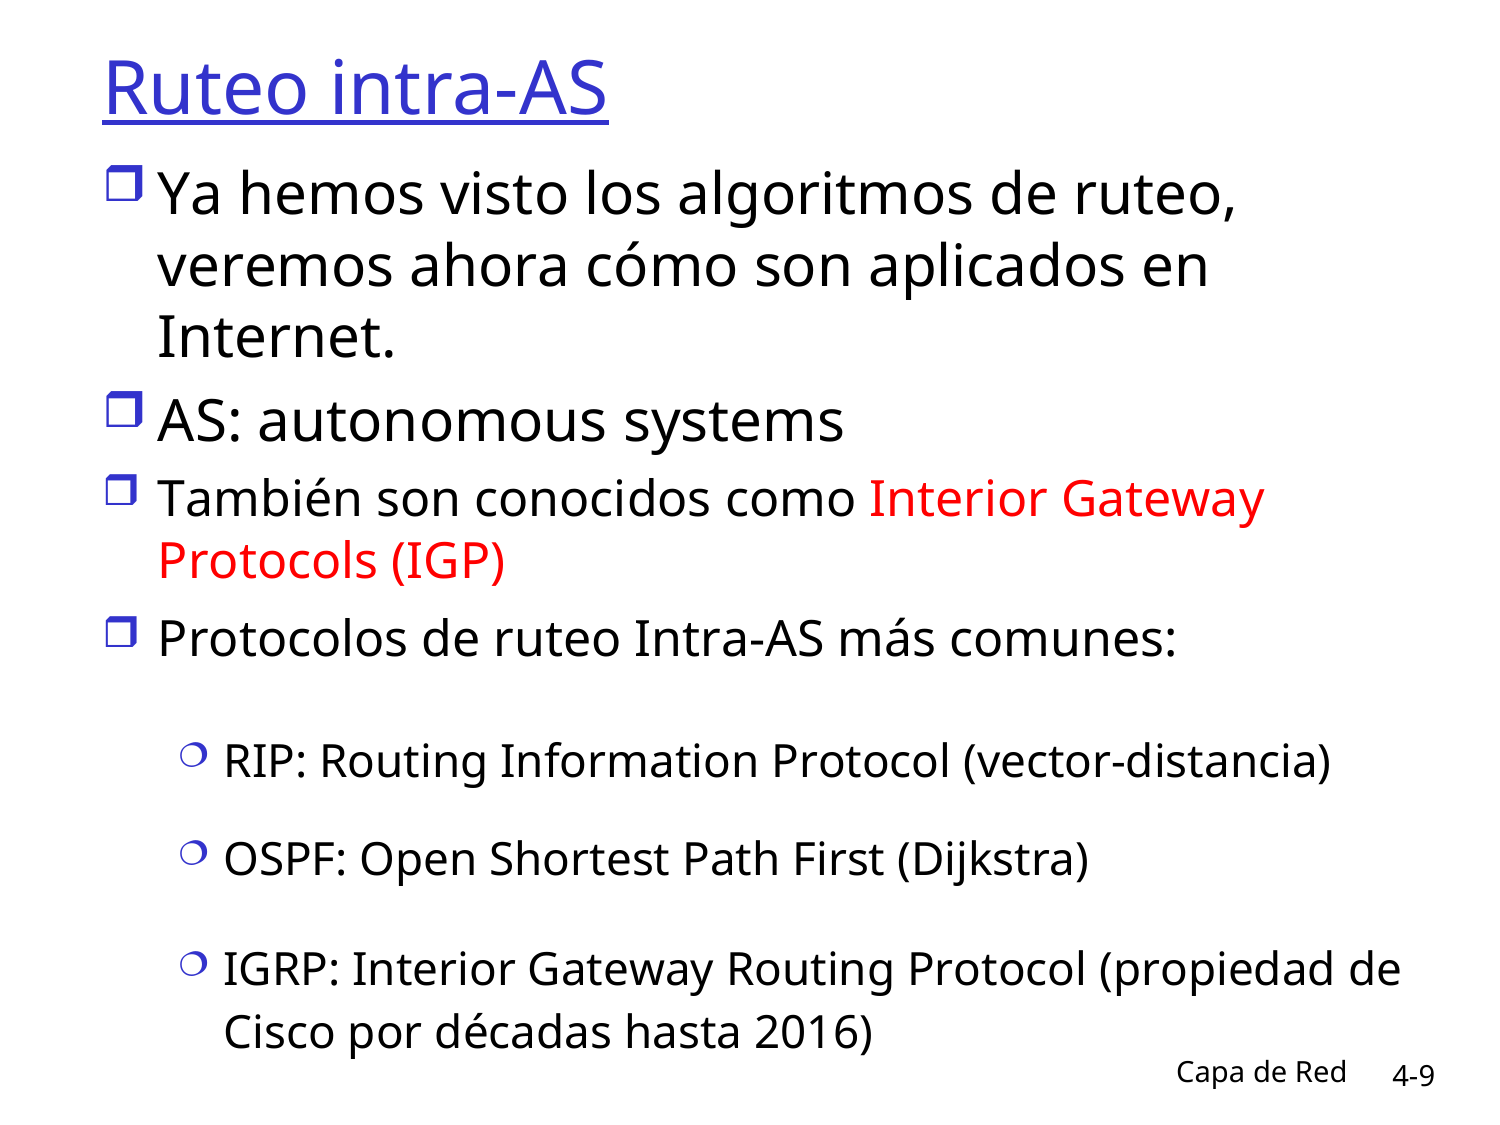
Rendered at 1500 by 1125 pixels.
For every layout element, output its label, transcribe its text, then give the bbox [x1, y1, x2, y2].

list Ya hemos visto los algoritmos de ruteo, veremos ahora cómo son aplicados en Internet. AS: autonomous systems También son conocidos como Interior Gateway Protocols (IGP) Protocolos de ruteo Intra-AS más comunes: RIP: Routing Information Protocol (vector-distancia) OSPF: Open Shortest Path First (Dijkstra) IGRP: Interior Gateway Routing Protocol (propiedad de Cisco por décadas hasta 2016) [87, 149, 1463, 1025]
title Ruteo intra-AS [87, 23, 1463, 149]
